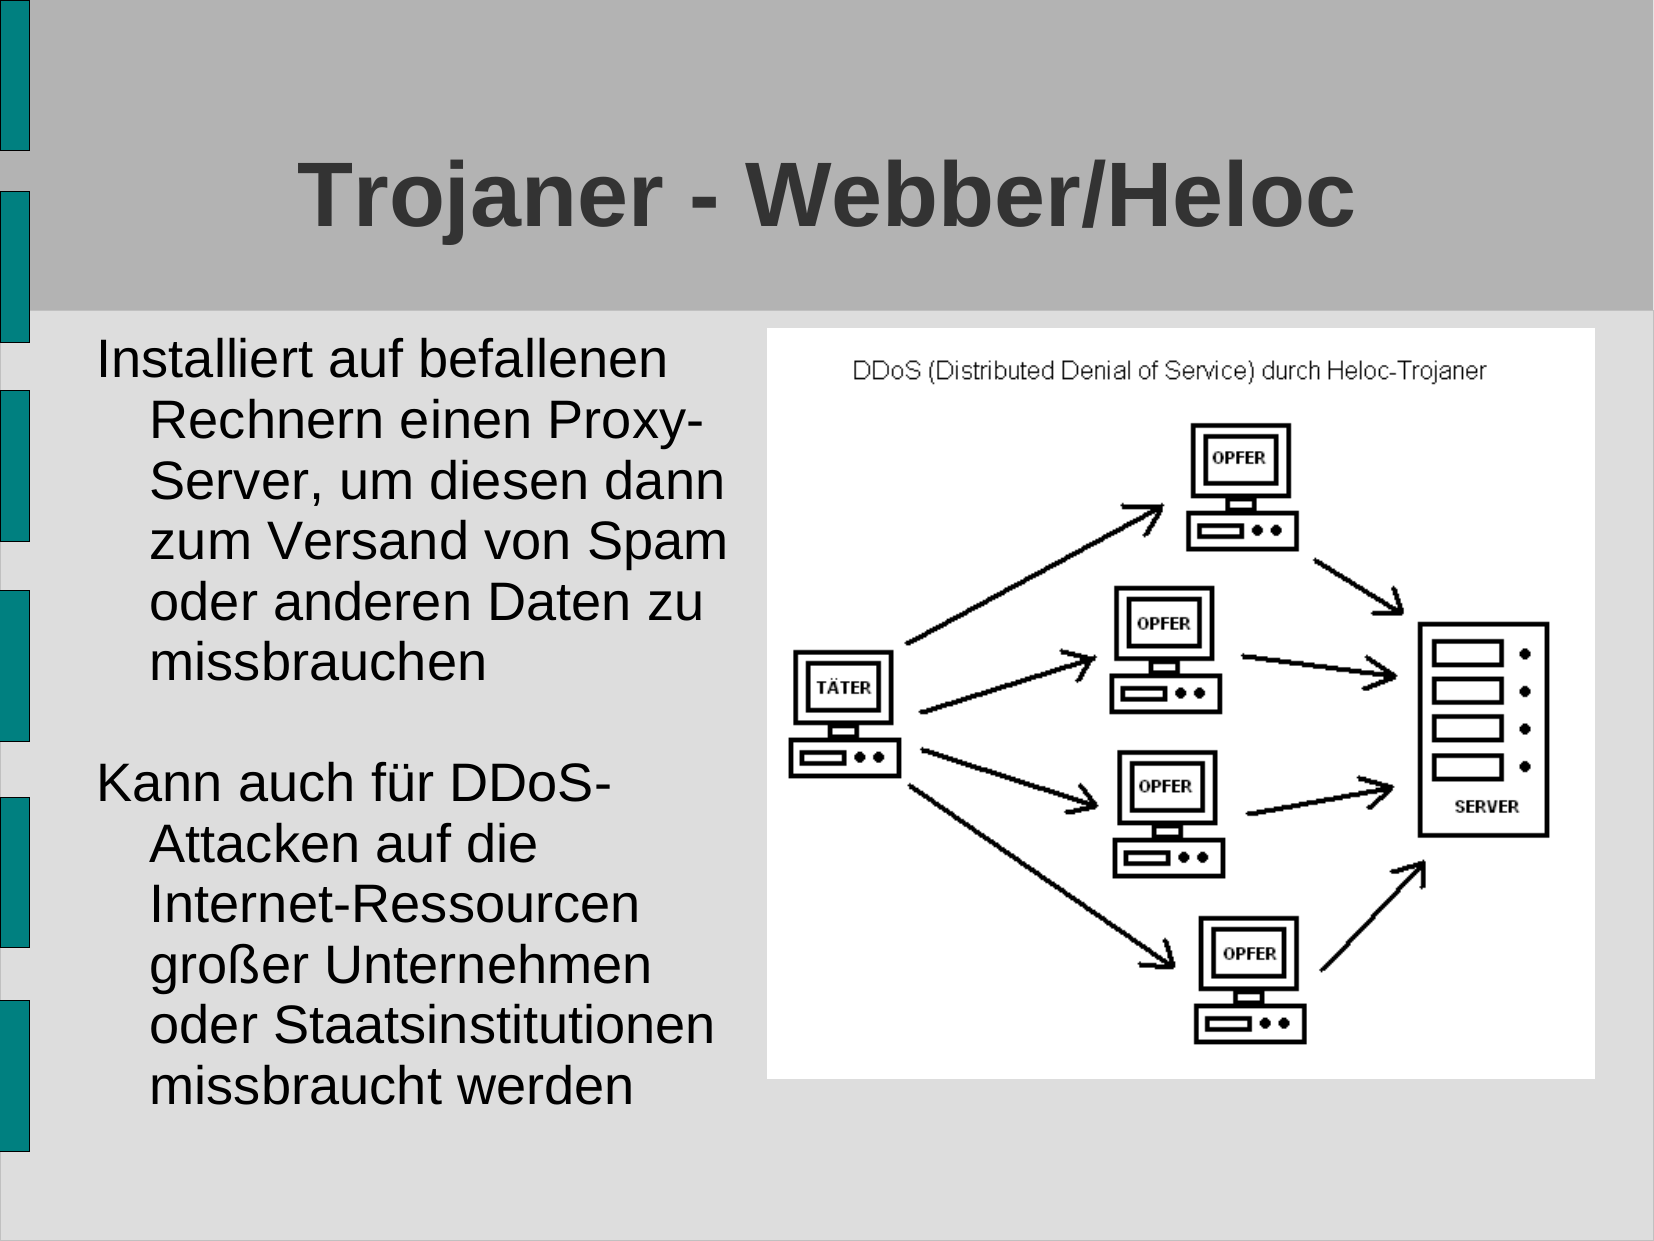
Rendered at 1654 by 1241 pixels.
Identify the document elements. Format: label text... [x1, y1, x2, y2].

title Trojaner - Webber/Heloc [121, 91, 1534, 299]
picture [767, 328, 1595, 1079]
list Installiert auf befallenen Rechnern einen Proxy-Server, um diesen dann zum Versand von Spam oder anderen Daten zu missbrauchen Kann auch für DDoS-Attacken auf die Internet-Ressourcen großer Unternehmen oder Staatsinstitutionen missbraucht werden [78, 328, 735, 1133]
